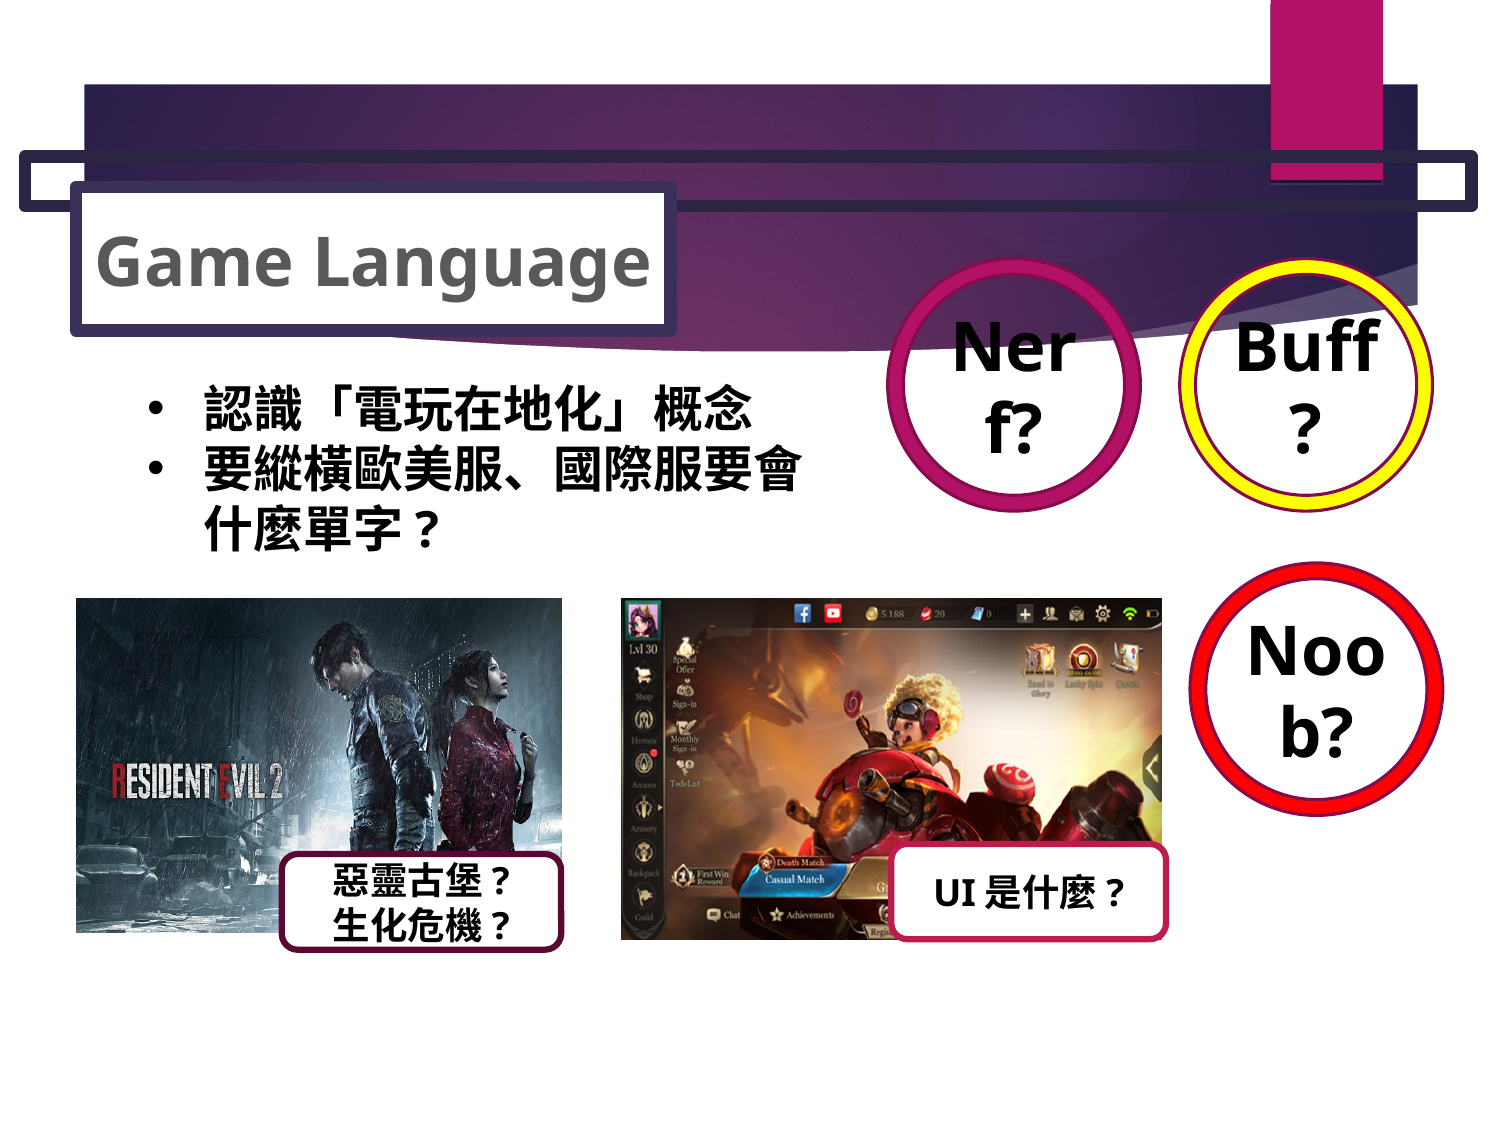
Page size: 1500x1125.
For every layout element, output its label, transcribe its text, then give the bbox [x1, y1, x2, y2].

text_box Noob? [1190, 562, 1443, 816]
text_box 惡靈古堡? 生化危機? [281, 854, 562, 950]
picture [621, 598, 1162, 940]
picture [965, 335, 973, 348]
text_box UI是什麼? [891, 843, 1167, 940]
text_box Buff? [1179, 258, 1433, 512]
picture [76, 598, 562, 933]
picture [85, 163, 1417, 200]
text_box 認識「電玩在地化」概念 要縱橫歐美服、國際服要會什麼單字? [132, 369, 849, 565]
text_box Game Language [76, 186, 671, 331]
picture [327, 212, 1417, 351]
picture [1019, 340, 1032, 345]
picture [85, 85, 1270, 150]
picture [1384, 85, 1417, 150]
picture [910, 275, 1112, 350]
text_box Nerf? [887, 258, 1141, 512]
picture [1152, 935, 1162, 940]
picture [1222, 275, 1349, 315]
